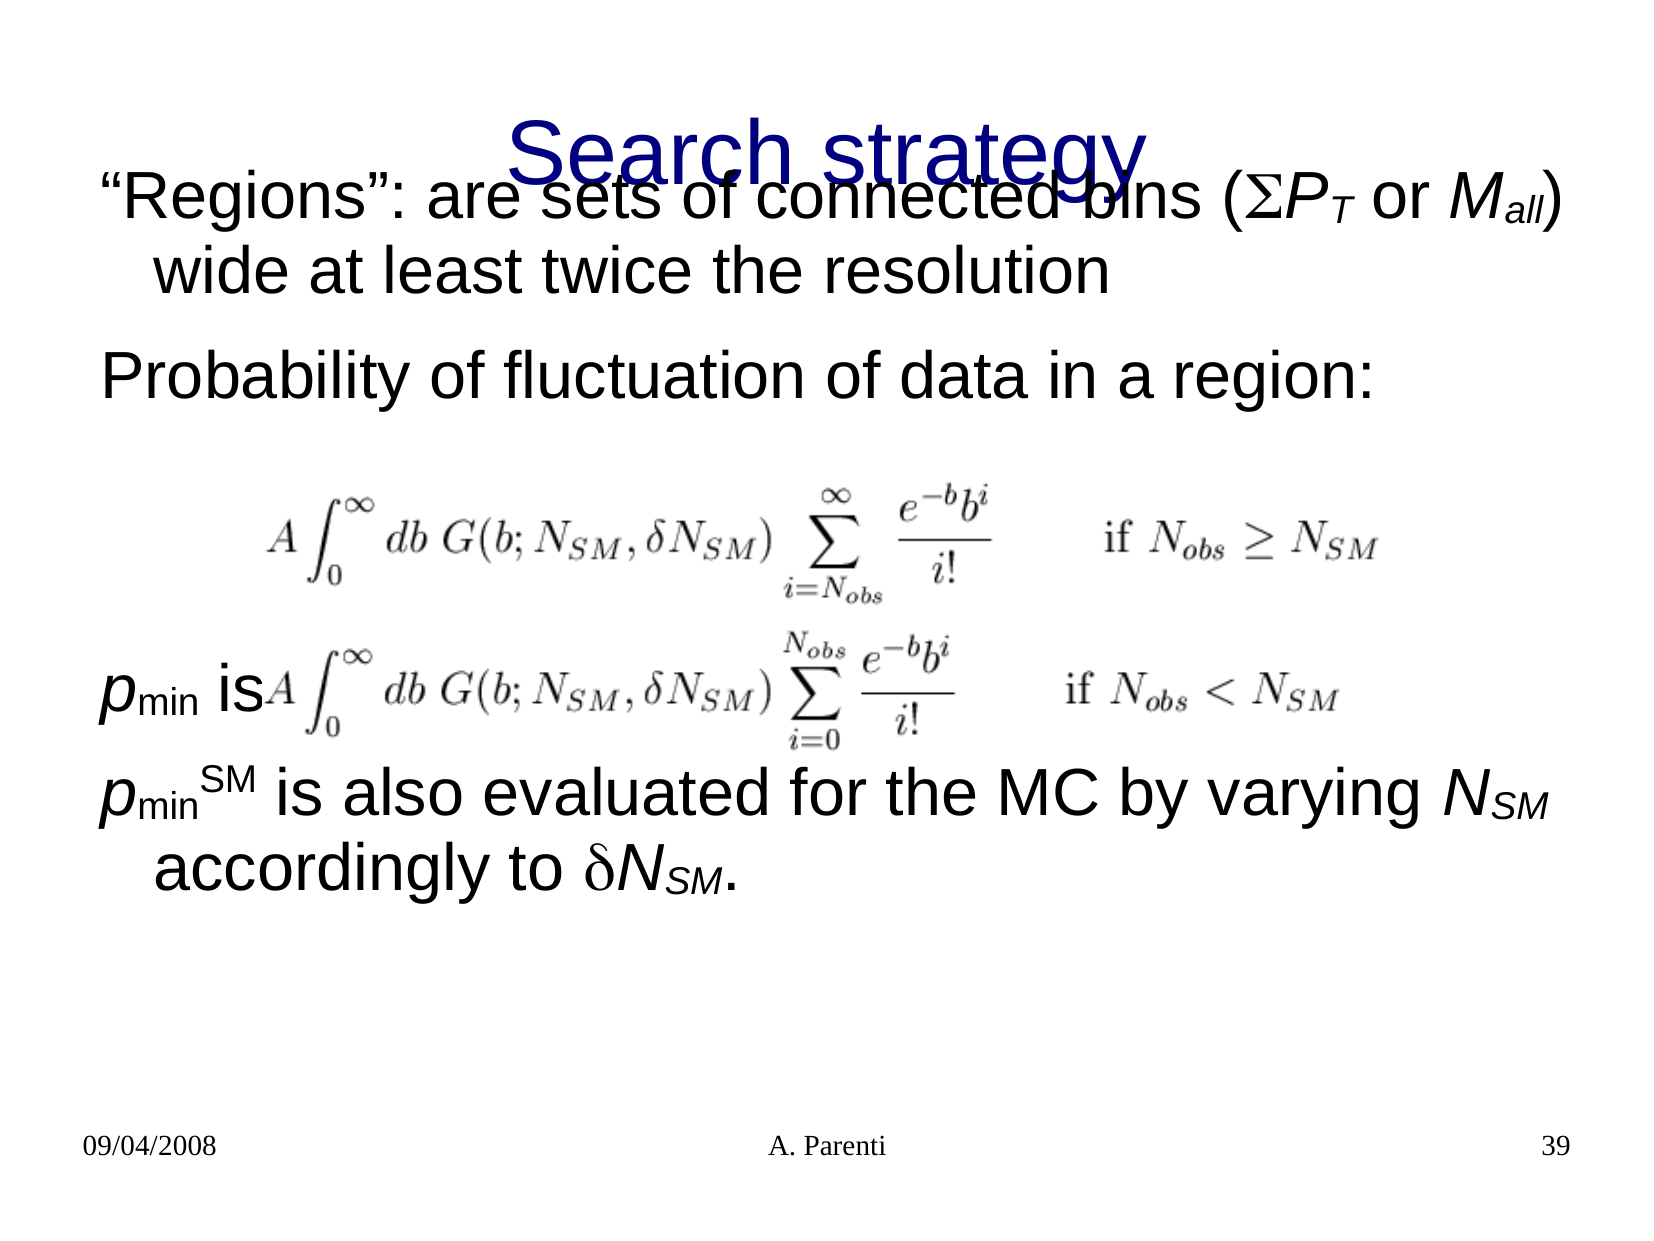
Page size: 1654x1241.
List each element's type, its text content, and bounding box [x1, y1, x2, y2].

list “Regions”: are sets of connected bins (SPT or Mall) wide at least twice the resolution Probability of fluctuation of data in a region: pmin is the smallest value in a distribution pminSM is also evaluated for the MC by varying NSM accordingly to dNSM. [82, 158, 1571, 1076]
picture [262, 481, 1388, 607]
picture [262, 629, 1349, 755]
title Search strategy [82, 49, 1571, 158]
